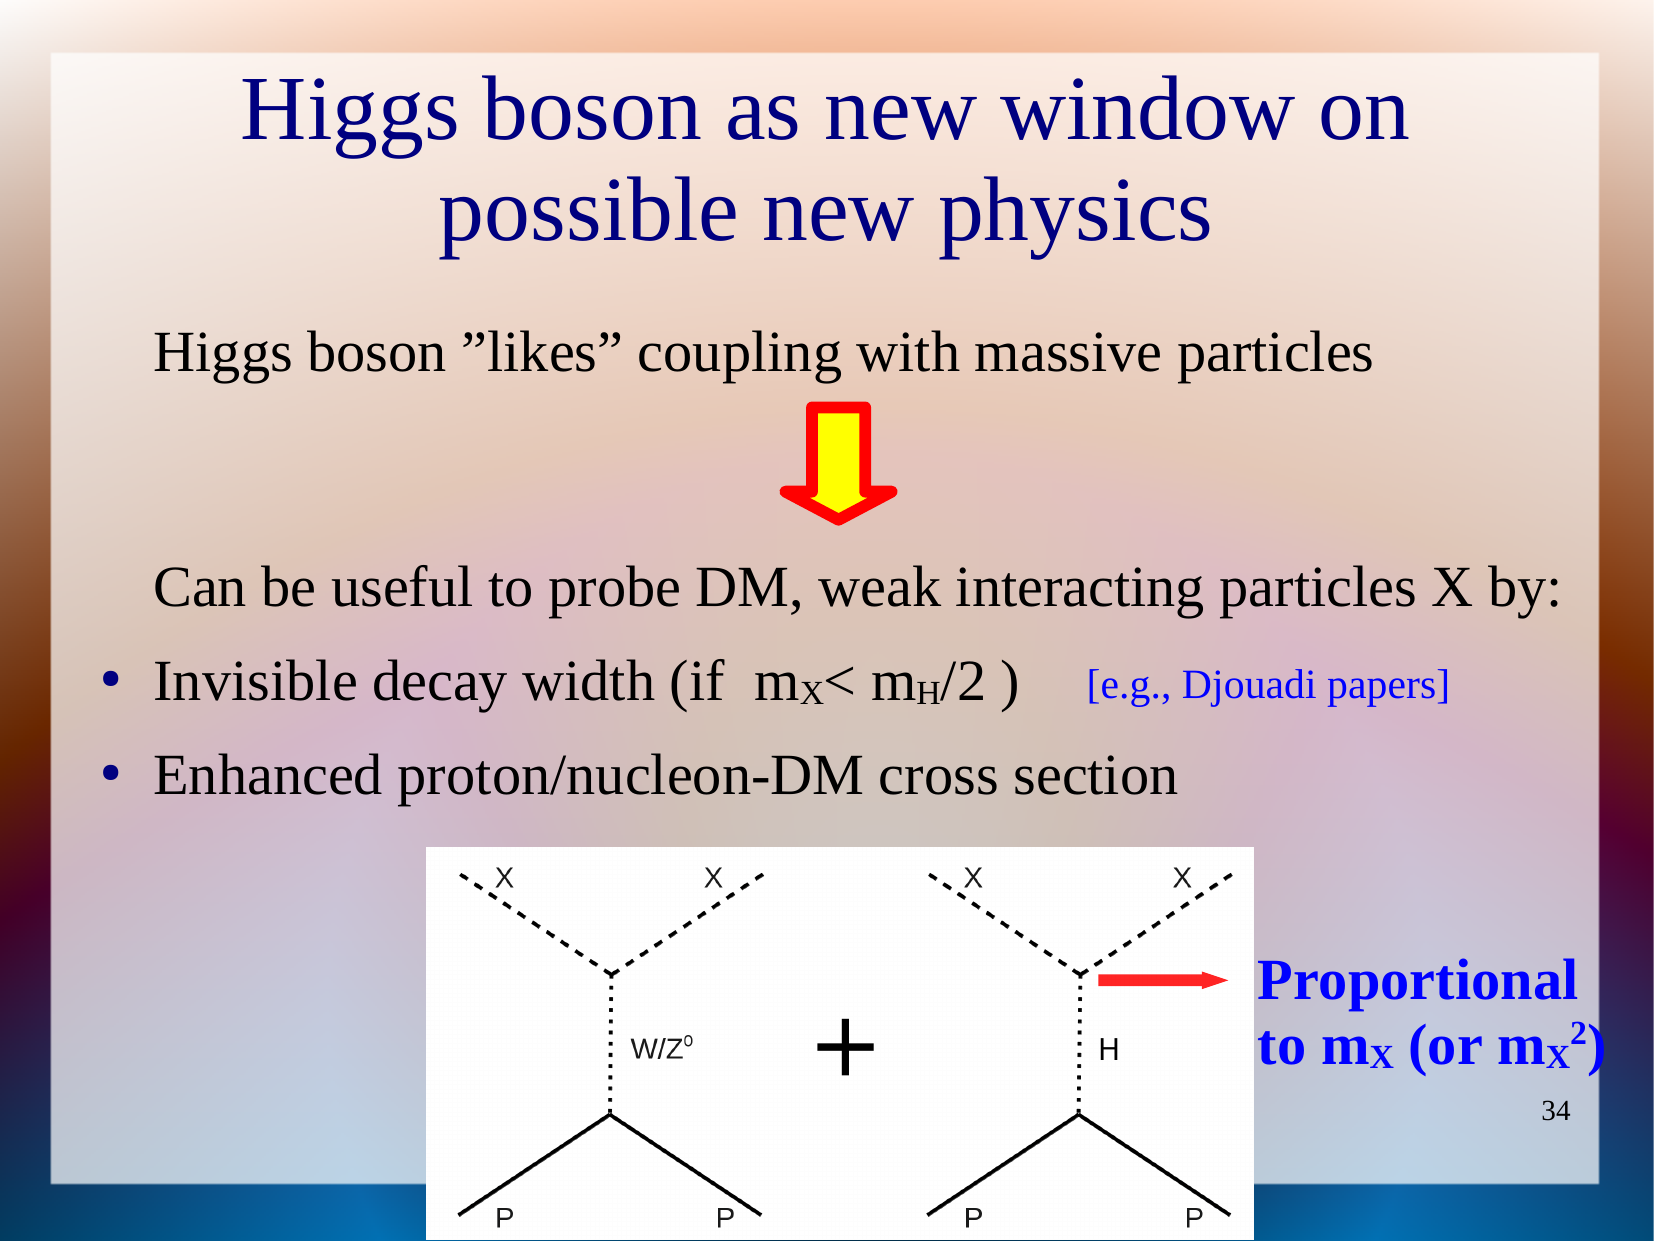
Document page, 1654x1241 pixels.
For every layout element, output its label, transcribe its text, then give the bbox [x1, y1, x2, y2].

picture [0, 0, 1654, 1241]
text_box [e.g., Djouadi papers] [1086, 661, 1453, 708]
text_box [785, 407, 892, 520]
text_box Proportional to mX (or mX2) [1187, 947, 1636, 1099]
list Higgs boson ”likes” coupling with massive particles Can be useful to probe DM, weak interacting particles X by: Invisible decay width (if mX< mH/2 ) Enhanced proton/nucleon-DM cross section [82, 319, 1583, 1039]
title Higgs boson as new window on possible new physics [188, 55, 1465, 263]
